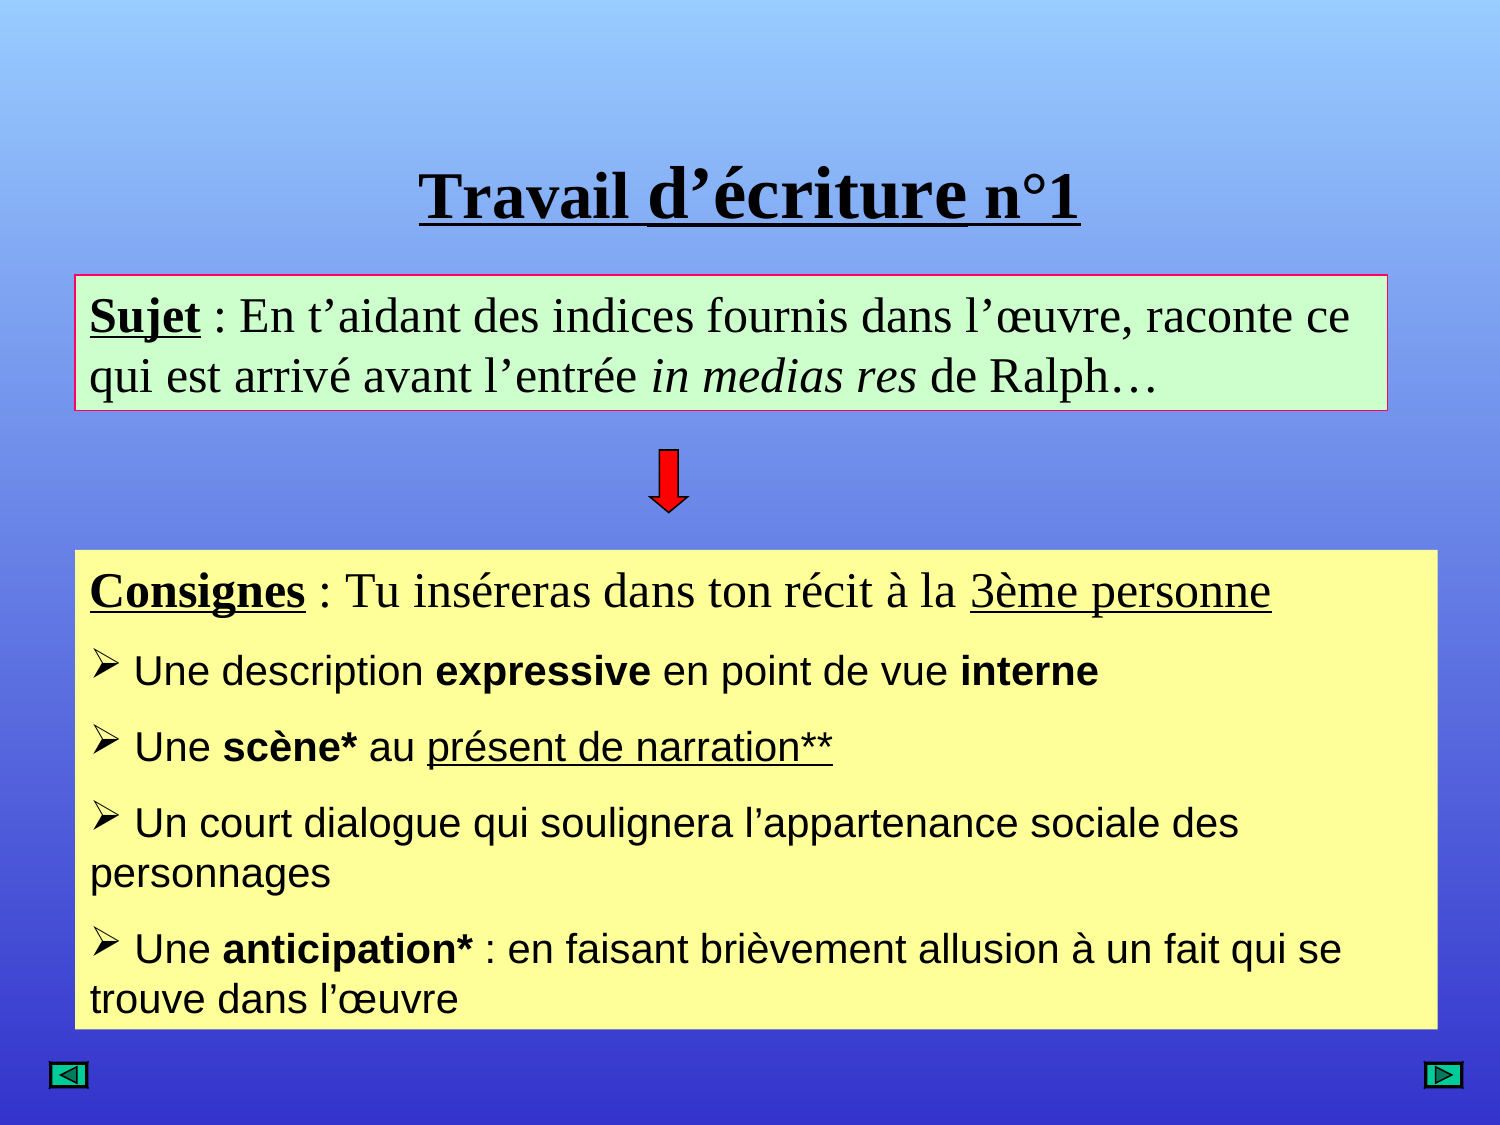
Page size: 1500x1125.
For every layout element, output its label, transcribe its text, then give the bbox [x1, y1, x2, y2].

text_box [51, 1062, 88, 1088]
text_box Sujet : En t’aidant des indices fournis dans l’œuvre, raconte ce qui est arrivé avant l’entrée in medias res de Ralph… [74, 274, 1388, 411]
text_box Consignes : Tu inséreras dans ton récit à la 3ème personne Une description expressive en point de vue interne Une scène* au présent de narration** Un court dialogue qui soulignera l’appartenance sociale des personnages Une anticipation* : en faisant brièvement allusion à un fait qui se trouve dans l’œuvre [75, 549, 1438, 1030]
title Travail d’écriture n°1 [112, 99, 1388, 274]
text_box [649, 450, 688, 513]
text_box [1426, 1062, 1463, 1088]
